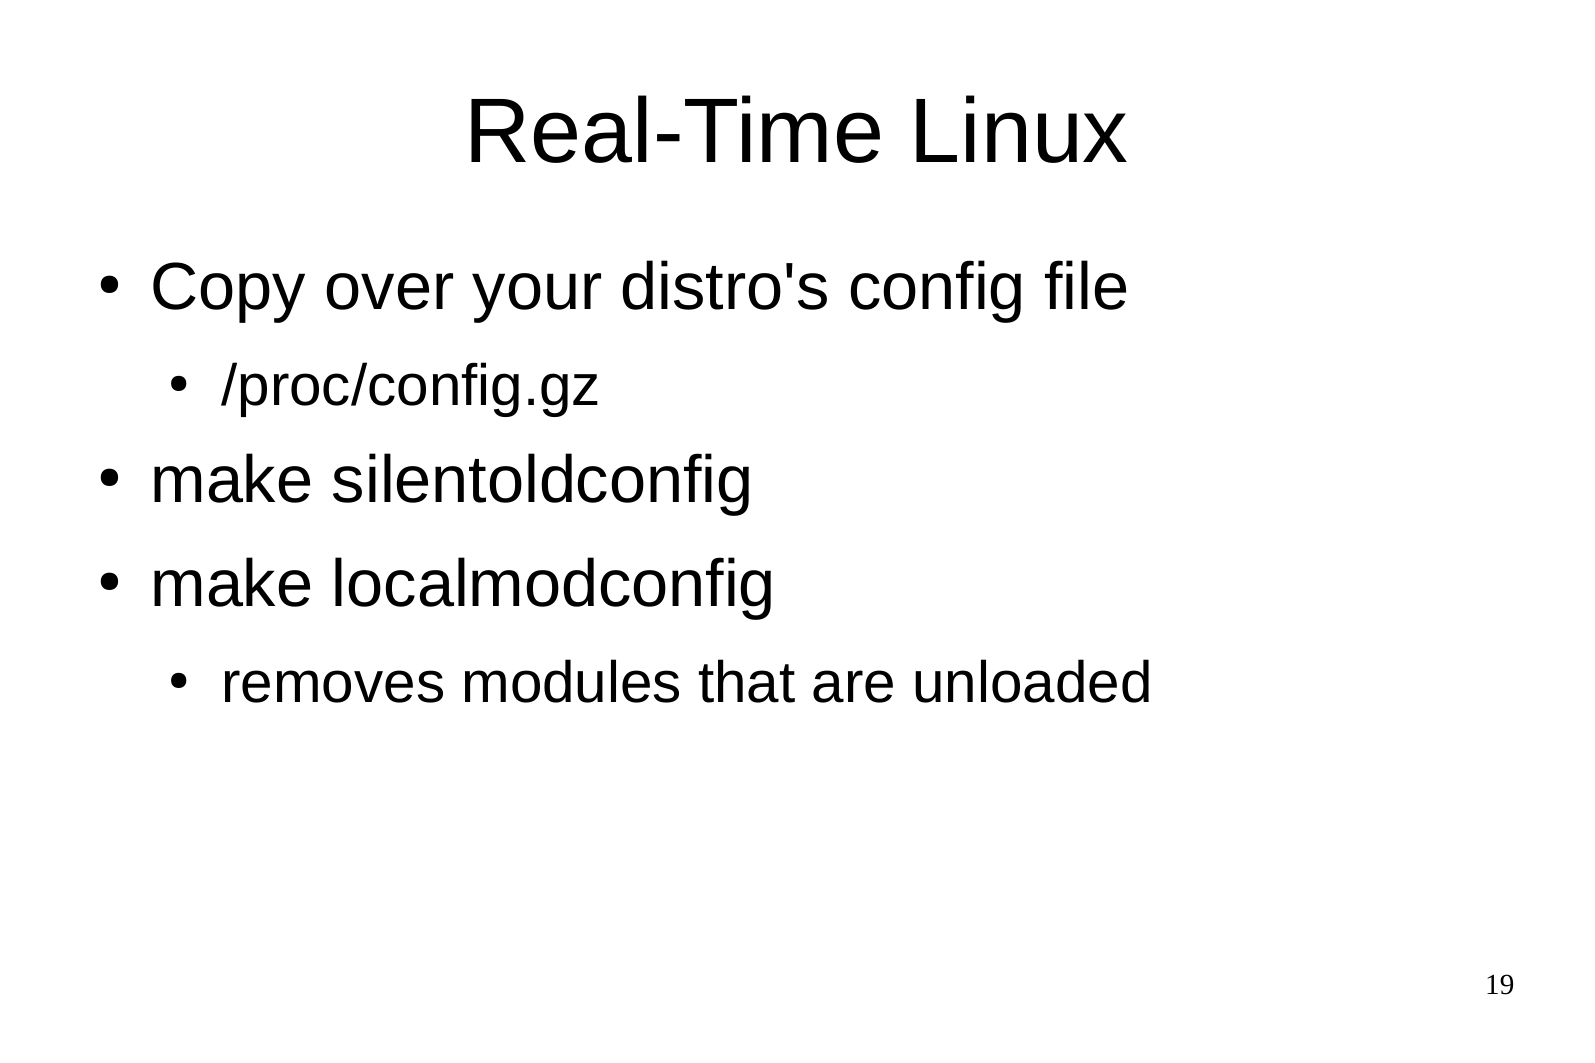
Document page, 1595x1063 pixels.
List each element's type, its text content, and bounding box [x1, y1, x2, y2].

list Copy over your distro's config file /proc/config.gz make silentoldconfig make localmodconfig removes modules that are unloaded [79, 248, 1515, 936]
title Real-Time Linux [79, 49, 1515, 213]
